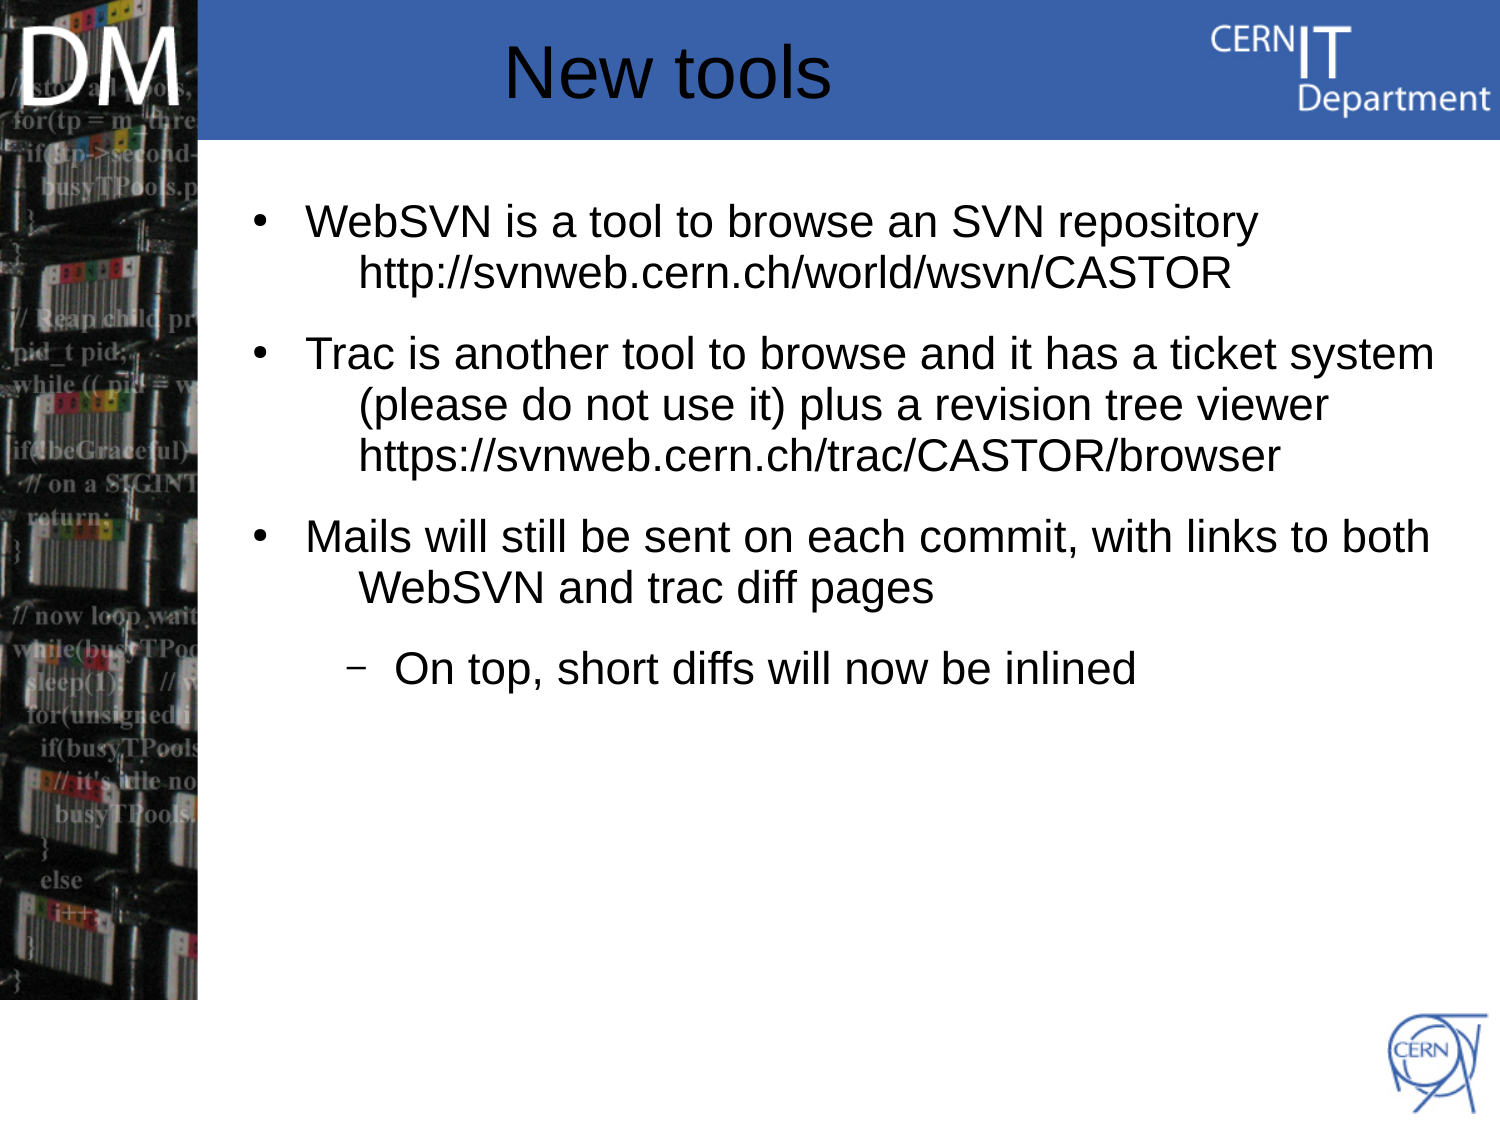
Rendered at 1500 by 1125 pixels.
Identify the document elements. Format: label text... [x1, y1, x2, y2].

picture [1387, 1012, 1489, 1114]
title New tools [212, 0, 1125, 138]
list WebSVN is a tool to browse an SVN repositoryhttp://svnweb.cern.ch/world/wsvn/CASTOR Trac is another tool to browse and it has a ticket system (please do not use it) plus a revision tree viewer https://svnweb.cern.ch/trac/CASTOR/browser Mails will still be sent on each commit, with links to both WebSVN and trac diff pages On top, short diffs will now be inlined [201, 180, 1481, 1025]
picture [198, 0, 1500, 140]
